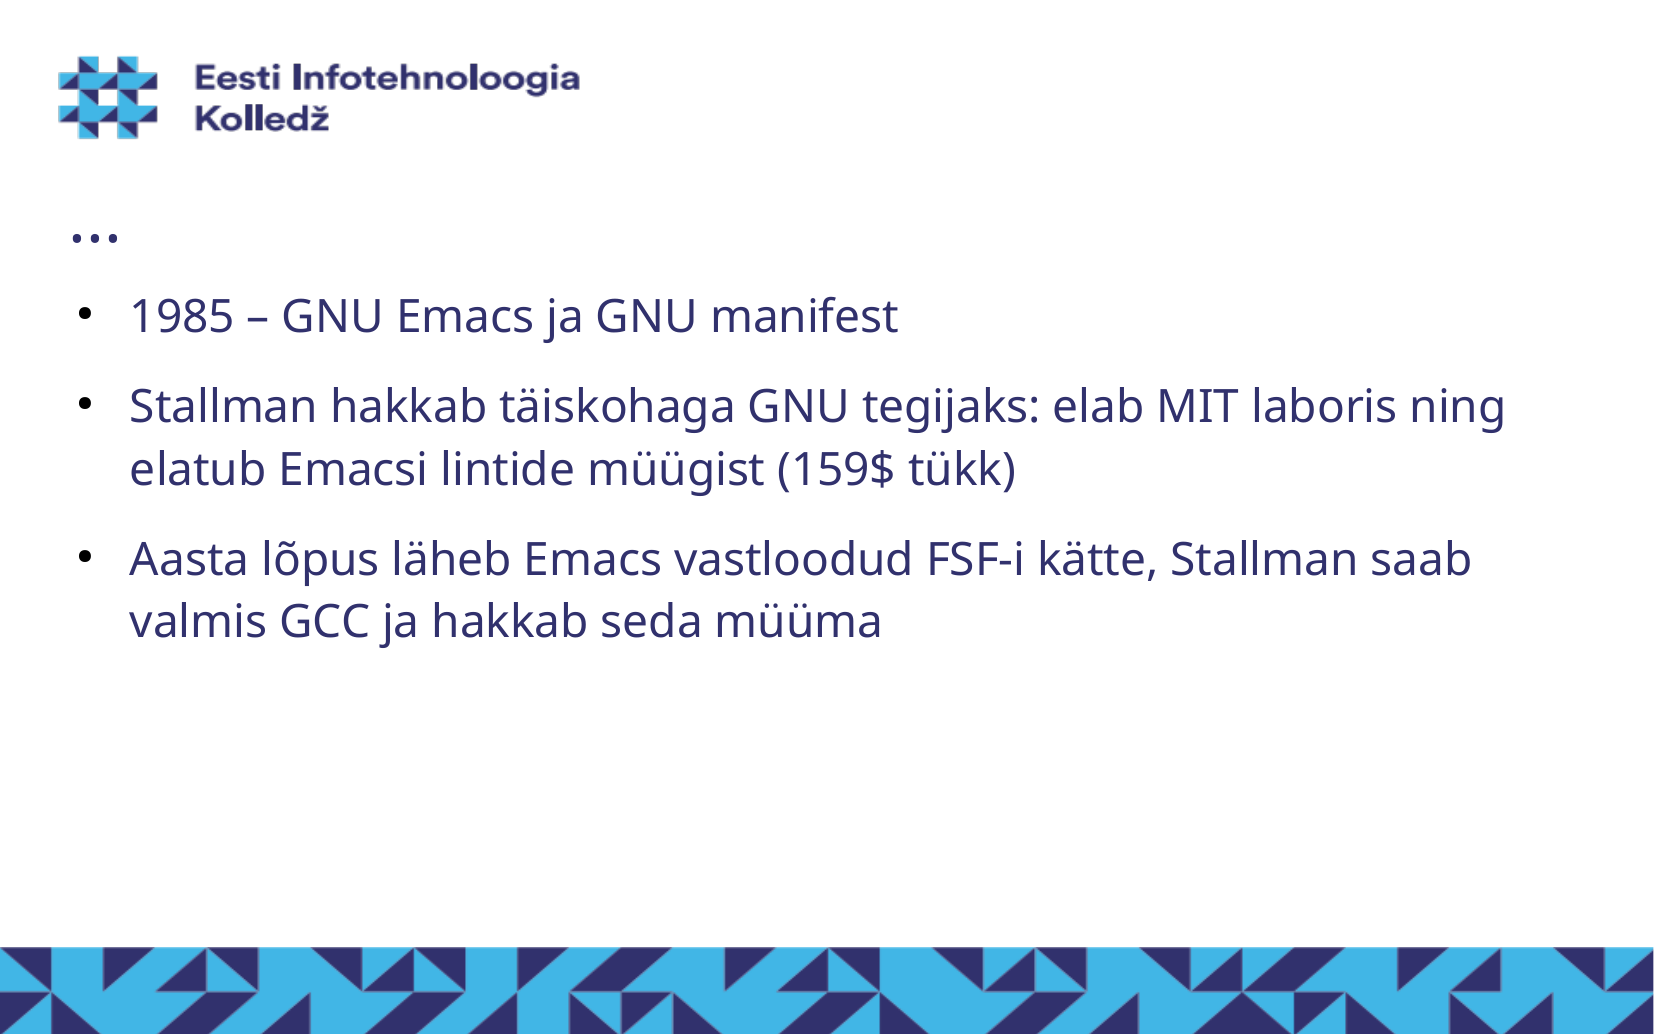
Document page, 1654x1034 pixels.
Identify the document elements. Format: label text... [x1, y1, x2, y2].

title ... [68, 147, 1536, 283]
list 1985 – GNU Emacs ja GNU manifest Stallman hakkab täiskohaga GNU tegijaks: elab MIT laboris ning elatub Emacsi lintide müügist (159$ tükk) Aasta lõpus läheb Emacs vastloodud FSF-i kätte, Stallman saab valmis GCC ja hakkab seda müüma [59, 283, 1595, 936]
